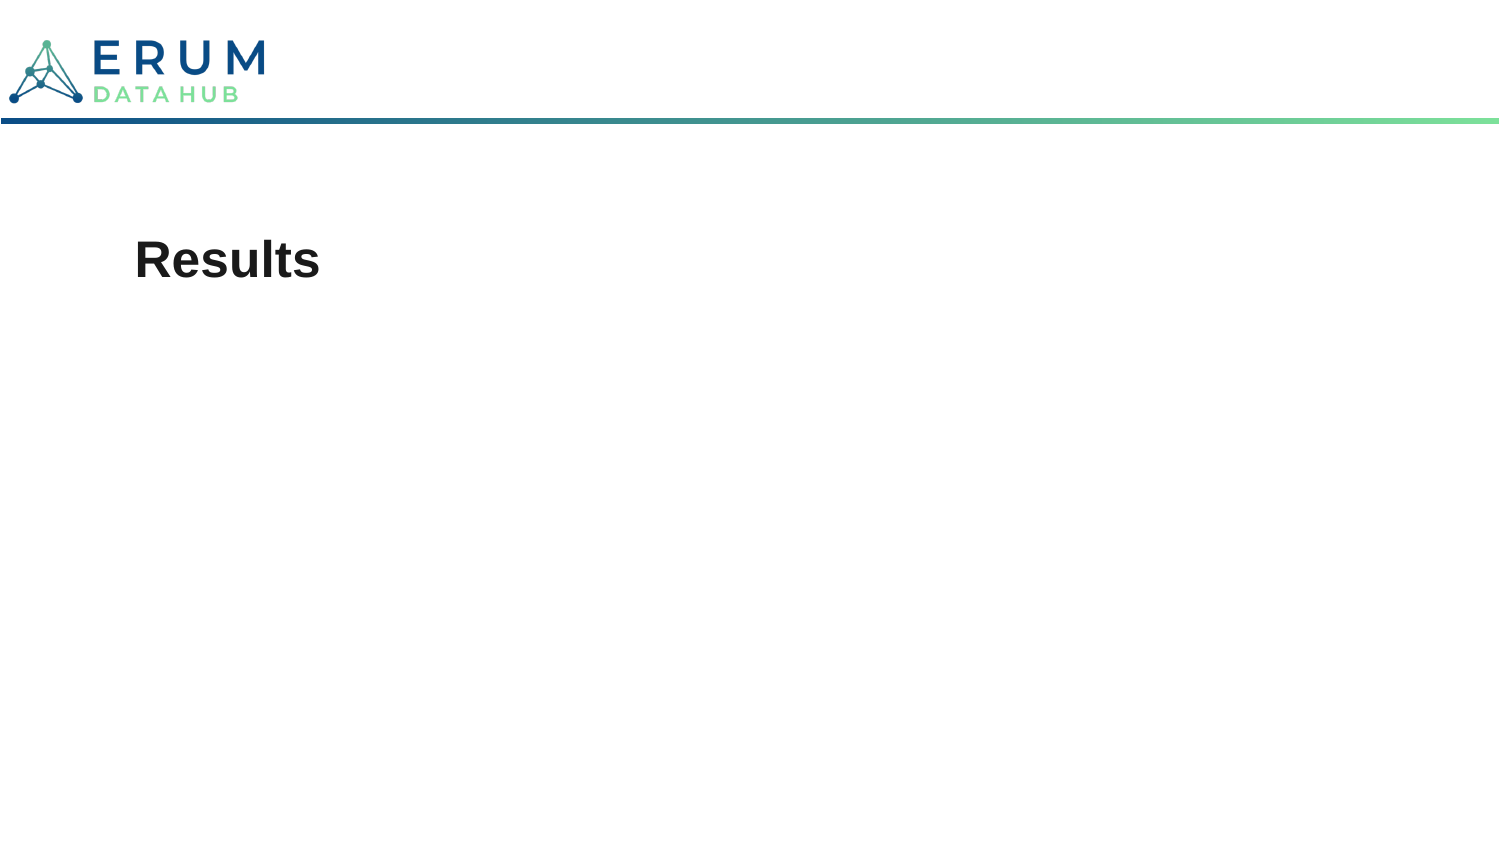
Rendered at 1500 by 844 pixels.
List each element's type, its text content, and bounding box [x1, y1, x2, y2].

picture [0, 0, 267, 117]
title Results [119, 216, 1381, 305]
